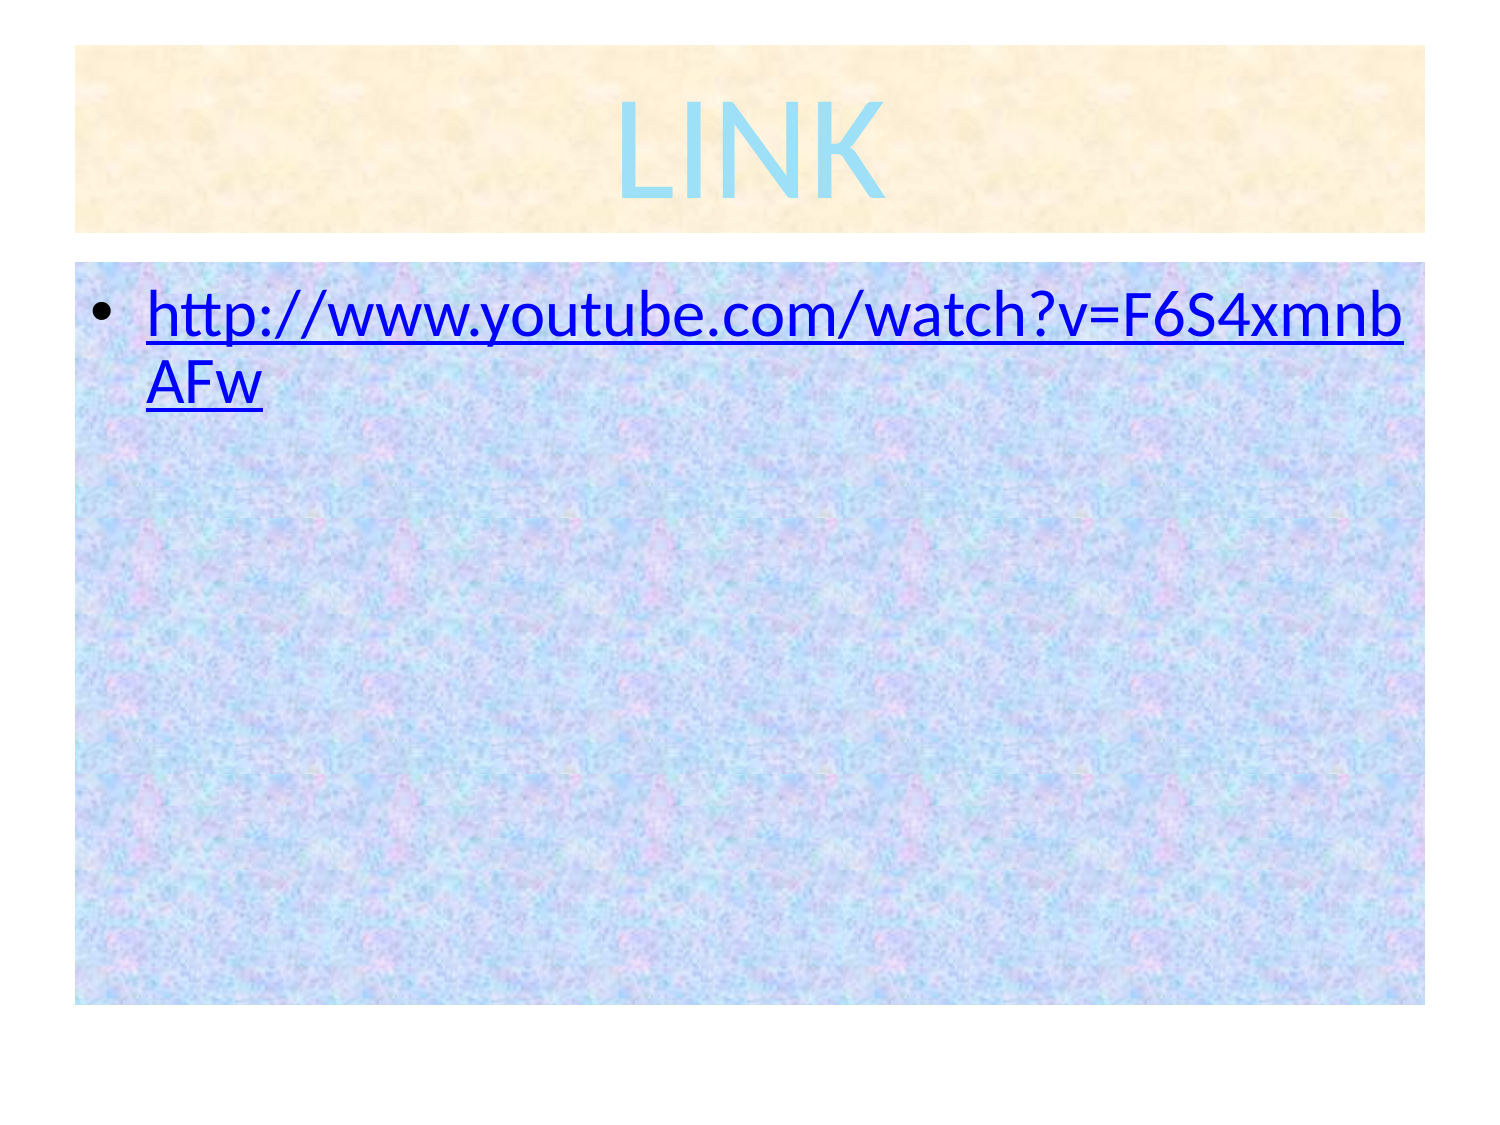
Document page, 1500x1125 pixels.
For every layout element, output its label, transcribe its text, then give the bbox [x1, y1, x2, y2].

list http://www.youtube.com/watch?v=F6S4xmnbAFw [75, 262, 1425, 1005]
title LINK [75, 45, 1425, 233]
